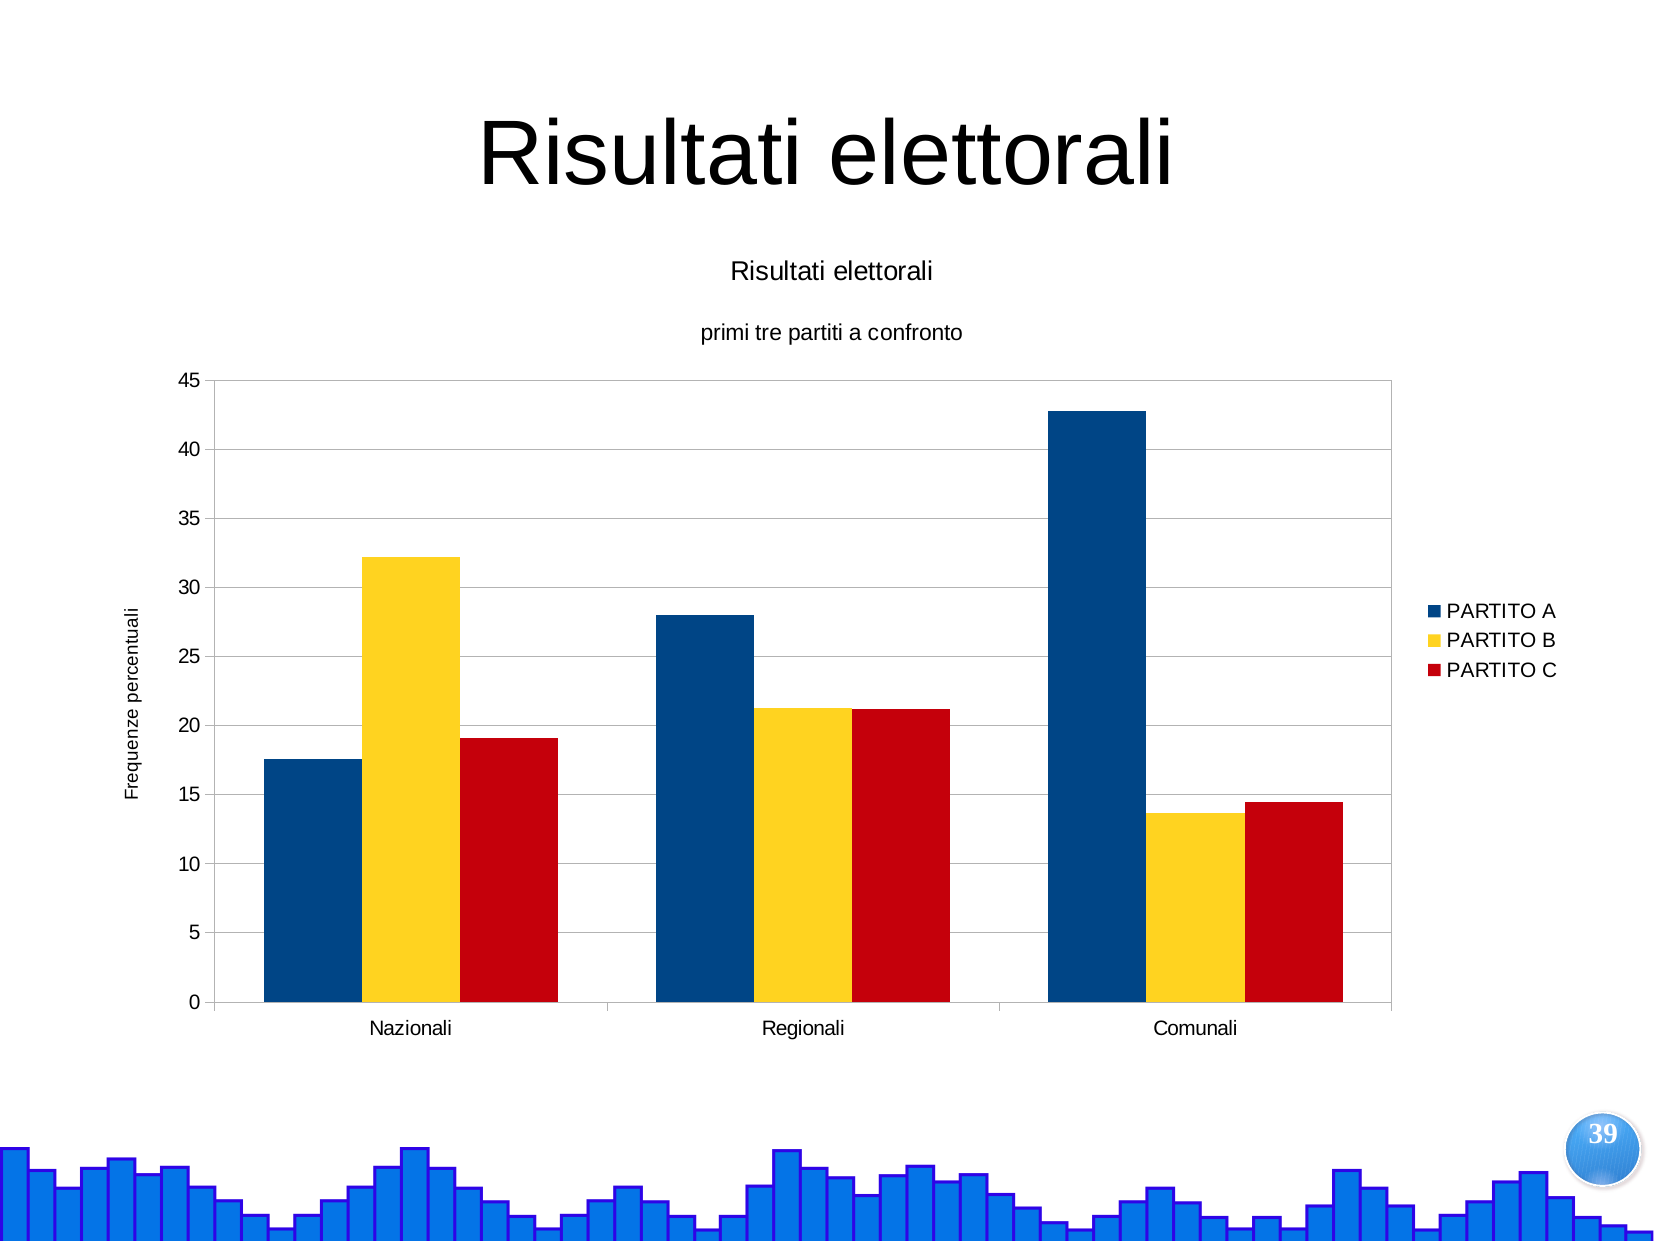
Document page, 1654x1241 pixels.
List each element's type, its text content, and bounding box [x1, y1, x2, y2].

chart [88, 224, 1576, 1057]
title Risultati elettorali [82, 49, 1571, 257]
picture [0, 1147, 1654, 1241]
